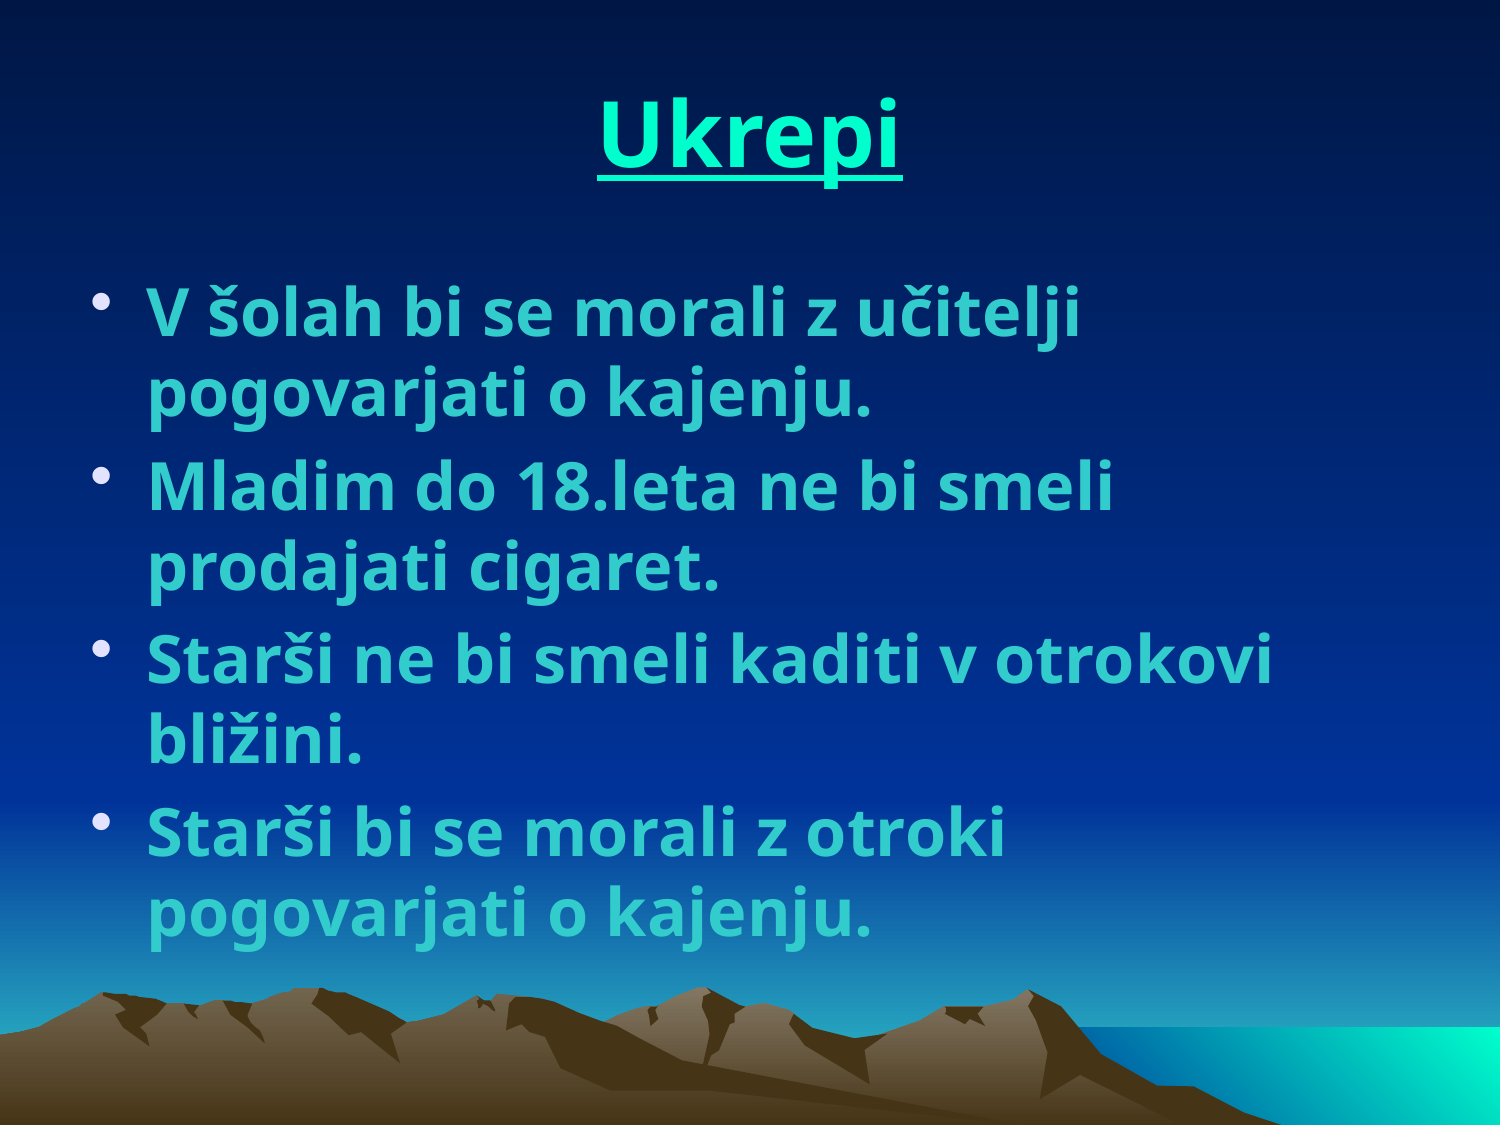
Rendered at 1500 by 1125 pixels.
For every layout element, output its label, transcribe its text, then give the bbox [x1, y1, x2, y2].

title Ukrepi [75, 37, 1425, 225]
list V šolah bi se morali z učitelji pogovarjati o kajenju. Mladim do 18.leta ne bi smeli prodajati cigaret. Starši ne bi smeli kaditi v otrokovi bližini. Starši bi se morali z otroki pogovarjati o kajenju. [75, 262, 1425, 1000]
